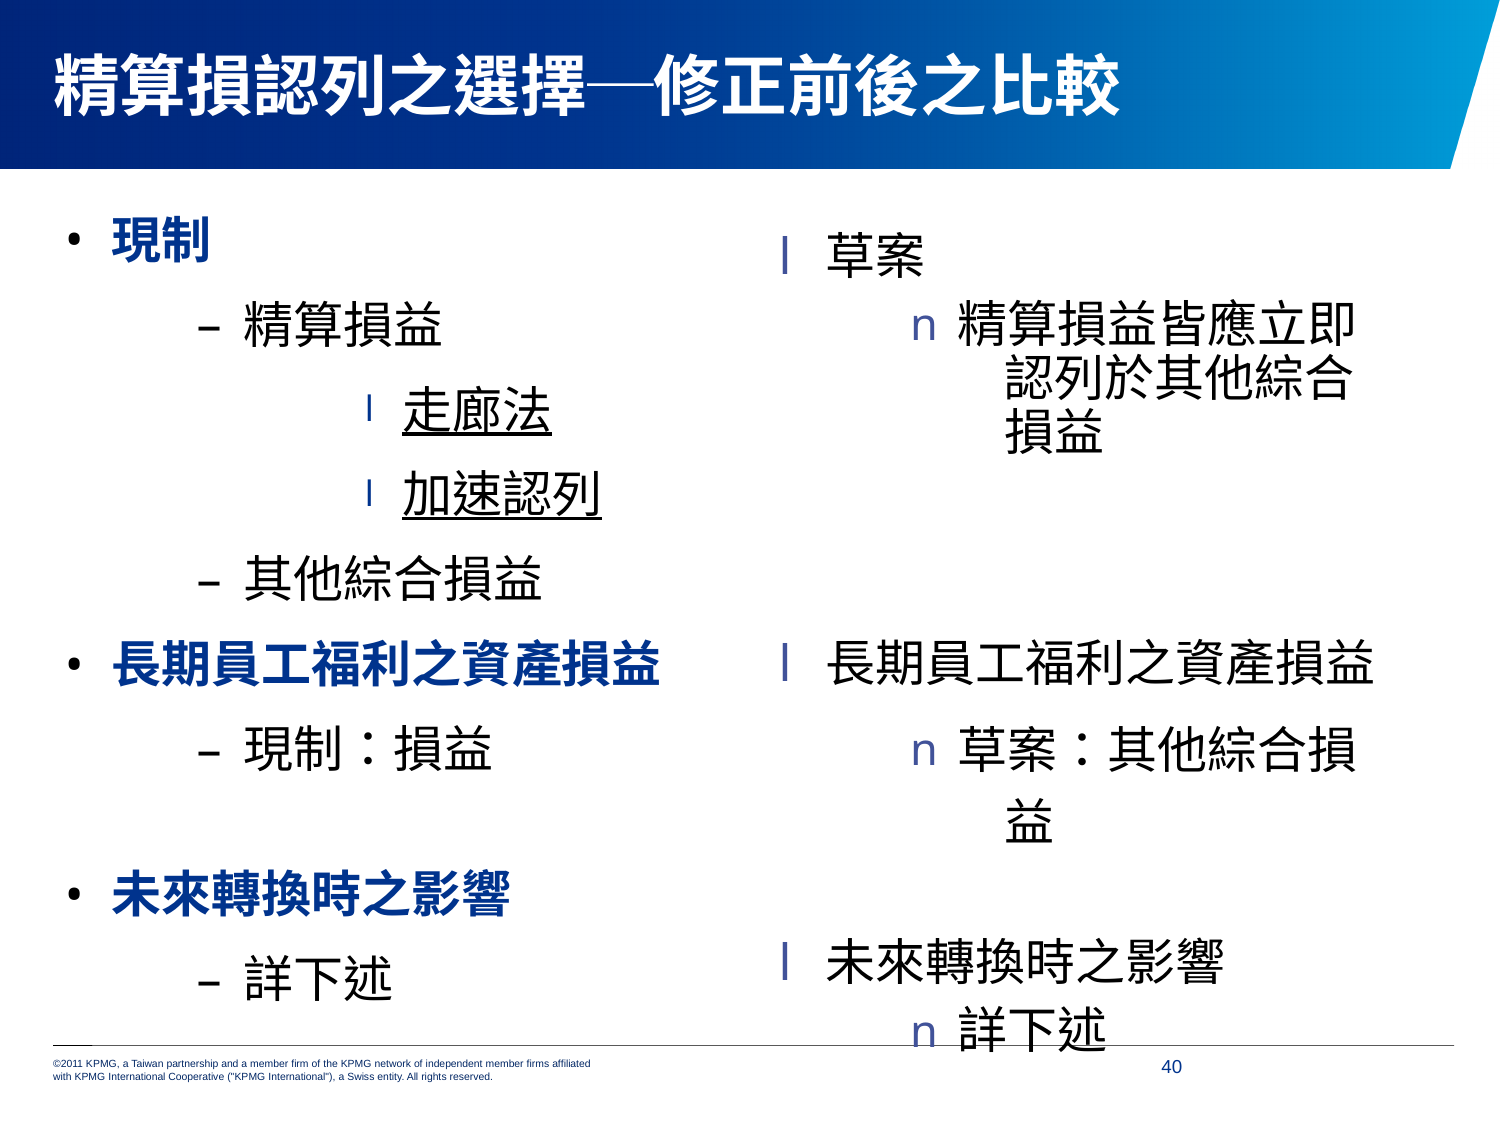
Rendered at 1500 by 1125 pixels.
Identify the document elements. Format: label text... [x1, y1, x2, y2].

list 現制 精算損益 走廊法 加速認列 其他綜合損益 長期員工福利之資產損益 現制：損益 未來轉換時之影響 詳下述 [64, 208, 717, 943]
title 精算損認列之選擇─修正前後之比較 [53, 19, 1456, 149]
text_box 草案 精算損益皆應立即認列於其他綜合損益 長期員工福利之資產損益 草案：其他綜合損益 未來轉換時之影響 詳下述 [763, 223, 1415, 1067]
text_box [1146, 1047, 1418, 1094]
